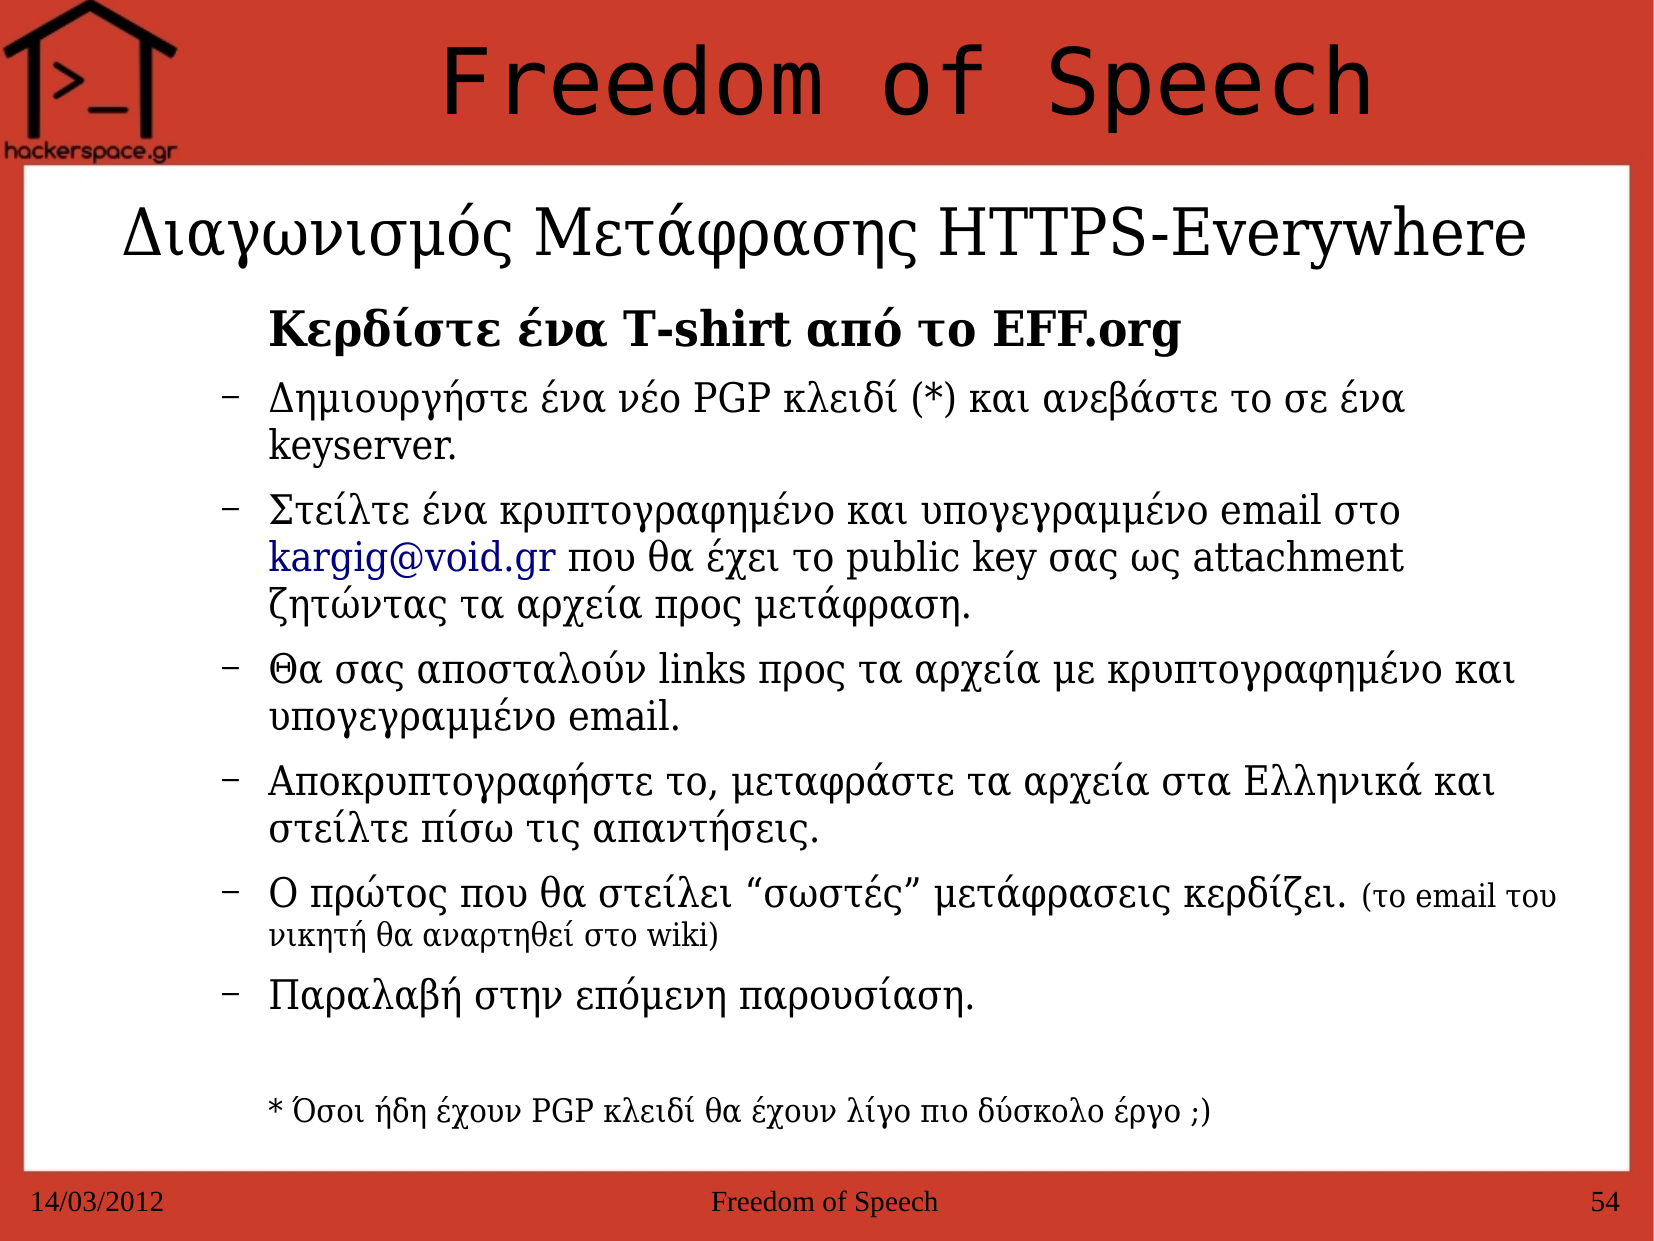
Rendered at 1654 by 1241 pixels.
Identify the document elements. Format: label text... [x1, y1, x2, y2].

list Διαγωνισμός Μετάφρασης HTTPS-Everywhere Κερδίστε ένα Τ-shirt από το EFF.org Δημιουργήστε ένα νέο PGP κλειδί (*) και ανεβάστε το σε ένα keyserver. Στείλτε ένα κρυπτογραφημένο και υπογεγραμμένο email στο kargig@void.gr που θα έχει το public key σας ως attachment ζητώντας τα αρχεία προς μετάφραση. Θα σας αποσταλούν links προς τα αρχεία με κρυπτογραφημένο και υπογεγραμμένο email. Αποκρυπτογραφήστε το, μεταφράστε τα αρχεία στα Ελληνικά και στείλτε πίσω τις απαντήσεις. Ο πρώτος που θα στείλει “σωστές” μετάφρασεις κερδίζει. (το email του νικητή θα αναρτηθεί στο wiki) Παραλαβή στην επόμενη παρουσίαση. * Όσοι ήδη έχουν PGP κλειδί θα έχουν λίγο πιο δύσκολο έργο ;) [60, 195, 1591, 1141]
picture [0, 0, 1654, 1241]
title Freedom of Speech [195, 15, 1621, 151]
